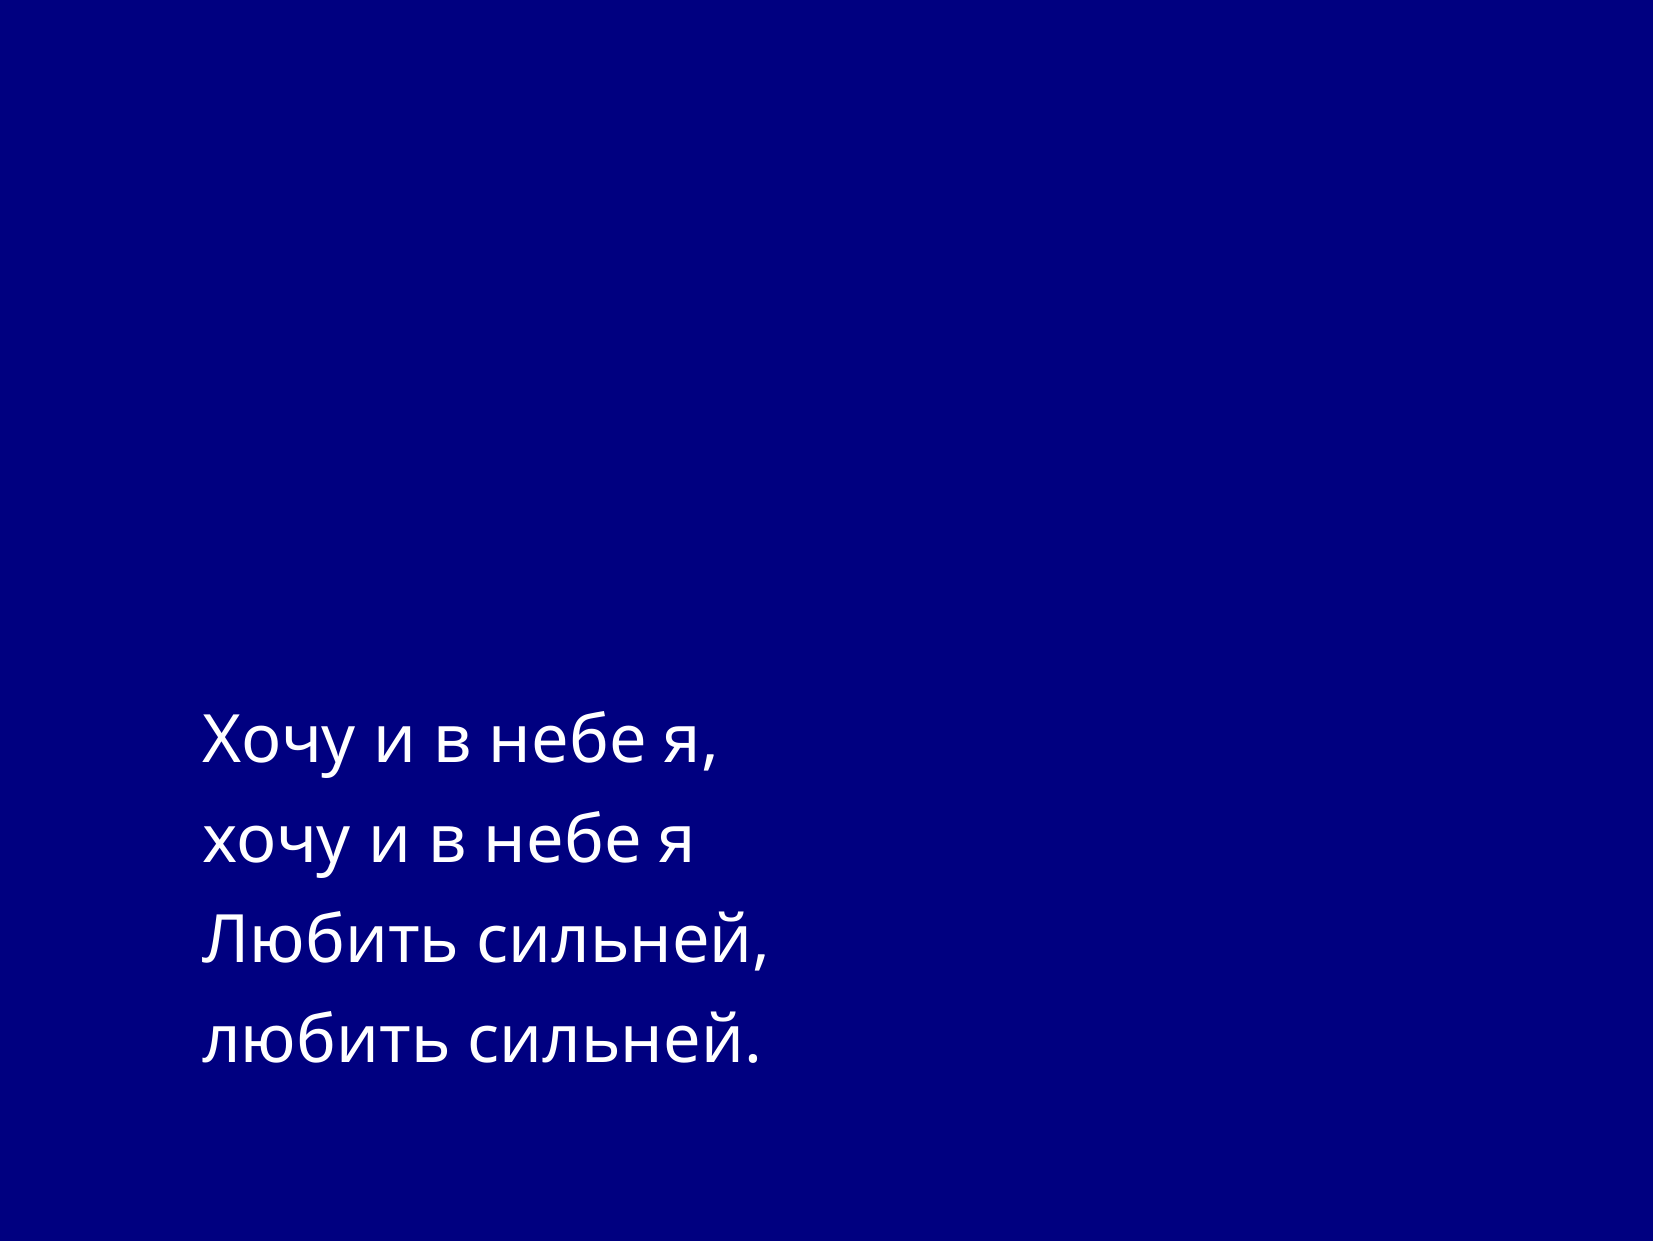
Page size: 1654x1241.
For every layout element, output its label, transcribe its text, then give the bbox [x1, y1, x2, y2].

text_box Хочу и в небе я, хочу и в небе я Любить сильней, любить сильней. [75, 675, 1576, 1163]
